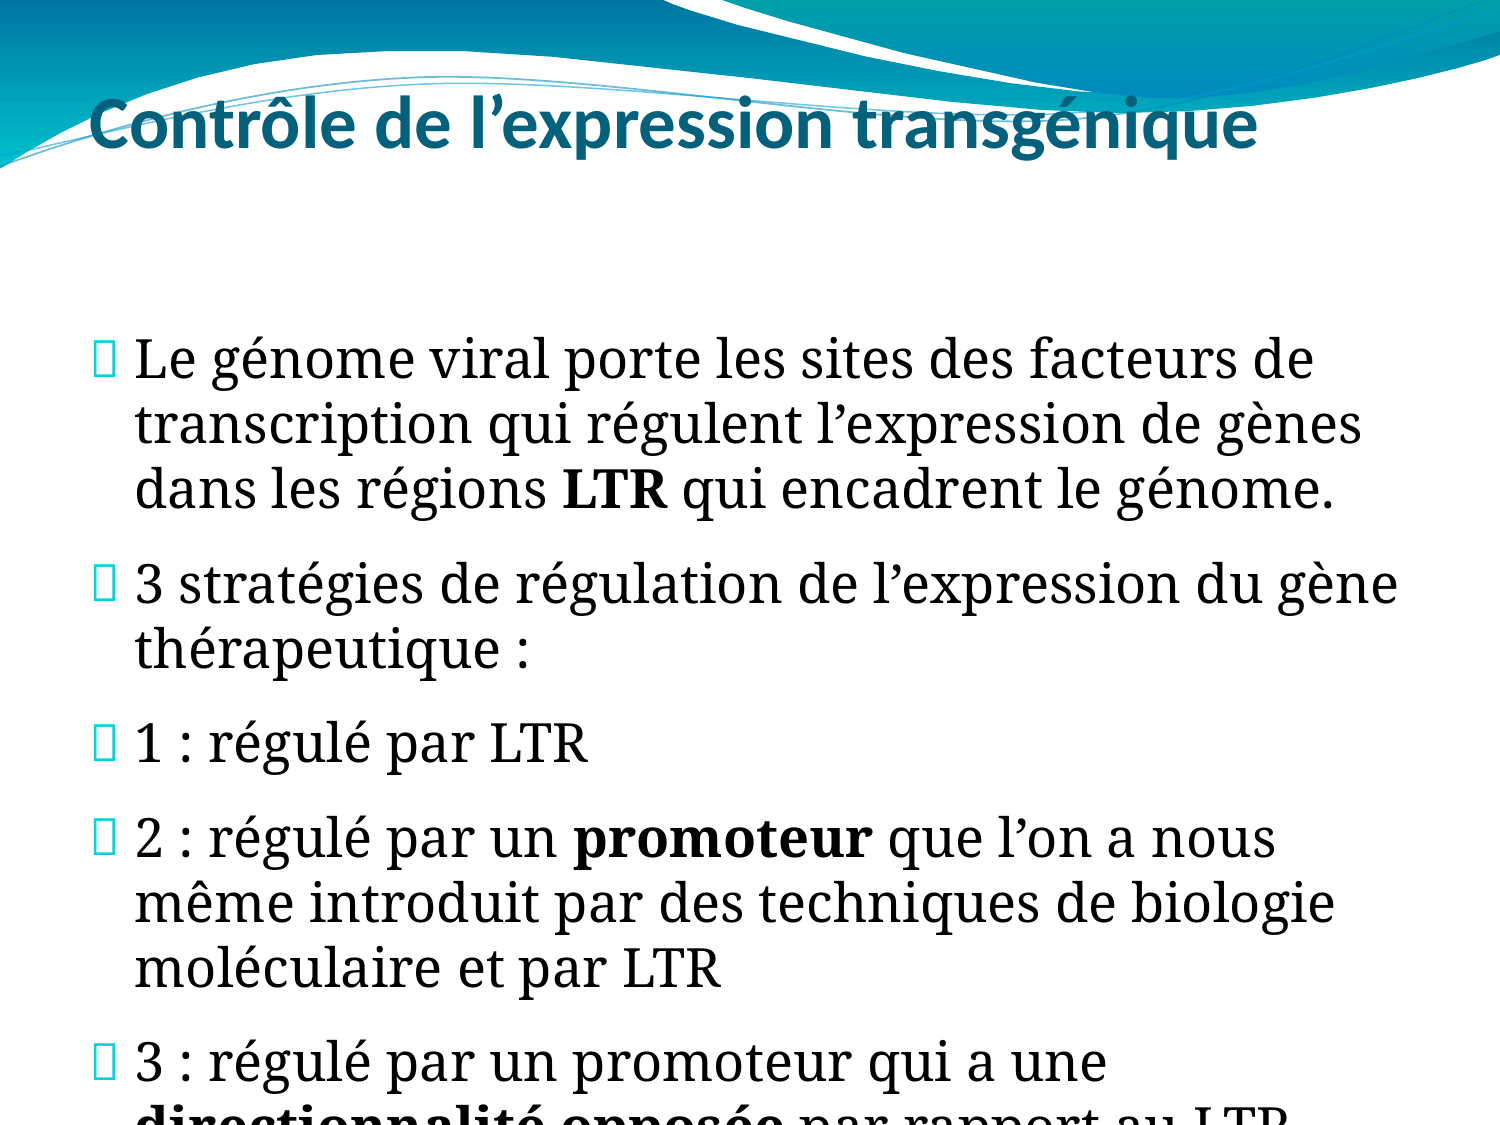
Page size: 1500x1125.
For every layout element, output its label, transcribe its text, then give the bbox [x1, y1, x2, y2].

list Le génome viral porte les sites des facteurs de transcription qui régulent l’expression de gènes dans les régions LTR qui encadrent le génome. 3 stratégies de régulation de l’expression du gène thérapeutique : 1 : régulé par LTR 2 : régulé par un promoteur que l’on a nous même introduit par des techniques de biologie moléculaire et par LTR 3 : régulé par un promoteur qui a une directionnalité opposée par rapport au LTR. Intérêt thérapeutique : le gène thérapeutique est ainsi exclusivement transcrit par son promoteur et non par les LTR [75, 317, 1425, 1038]
title Contrôle de l’expression transgénique [75, 66, 1425, 317]
